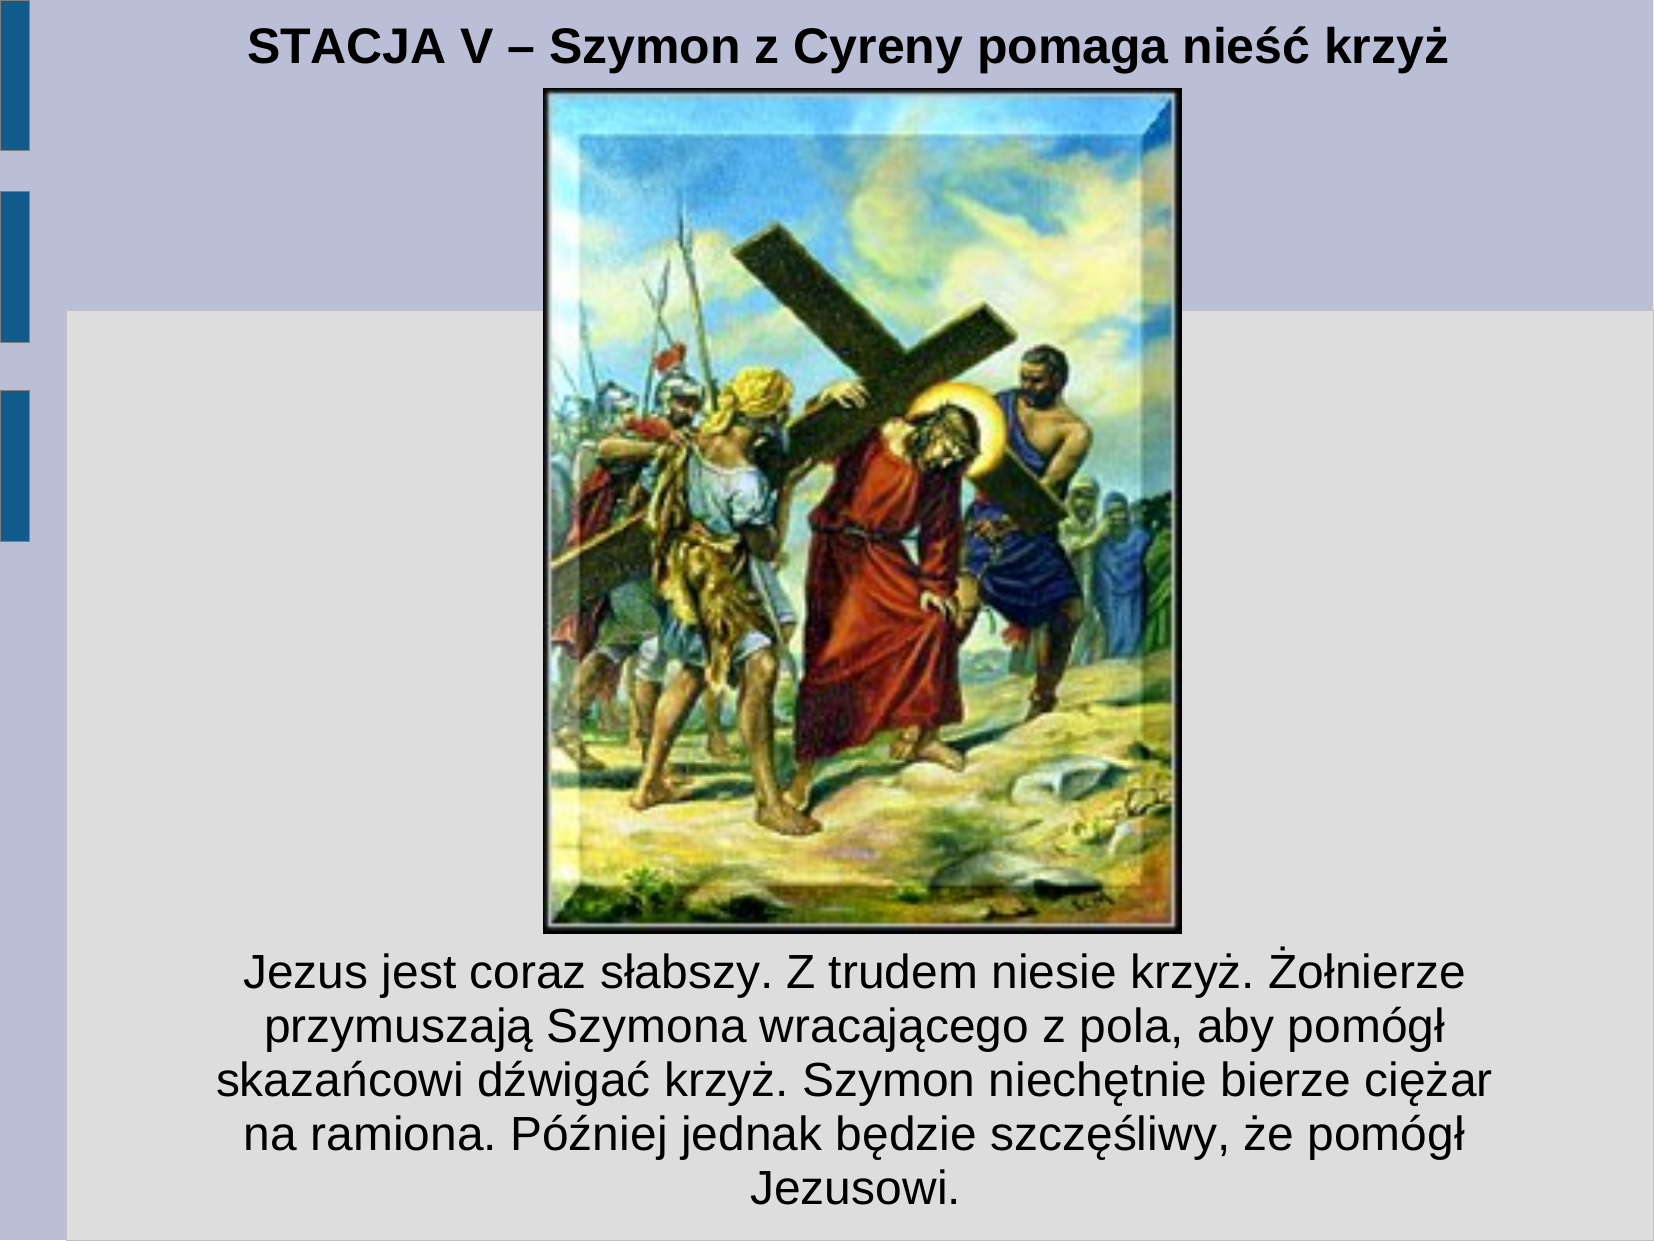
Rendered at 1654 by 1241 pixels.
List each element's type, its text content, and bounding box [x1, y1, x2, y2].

picture [543, 88, 1182, 934]
list STACJA V – Szymon z Cyreny pomaga nieść krzyż Jezus jest coraz słabszy. Z trudem niesie krzyż. Żołnierze przymuszają Szymona wracającego z pola, aby pomógł skazańcowi dźwigać krzyż. Szymon niechętnie bierze ciężar na ramiona. Później jednak będzie szczęśliwy, że pomógł Jezusowi. [118, 18, 1523, 1241]
